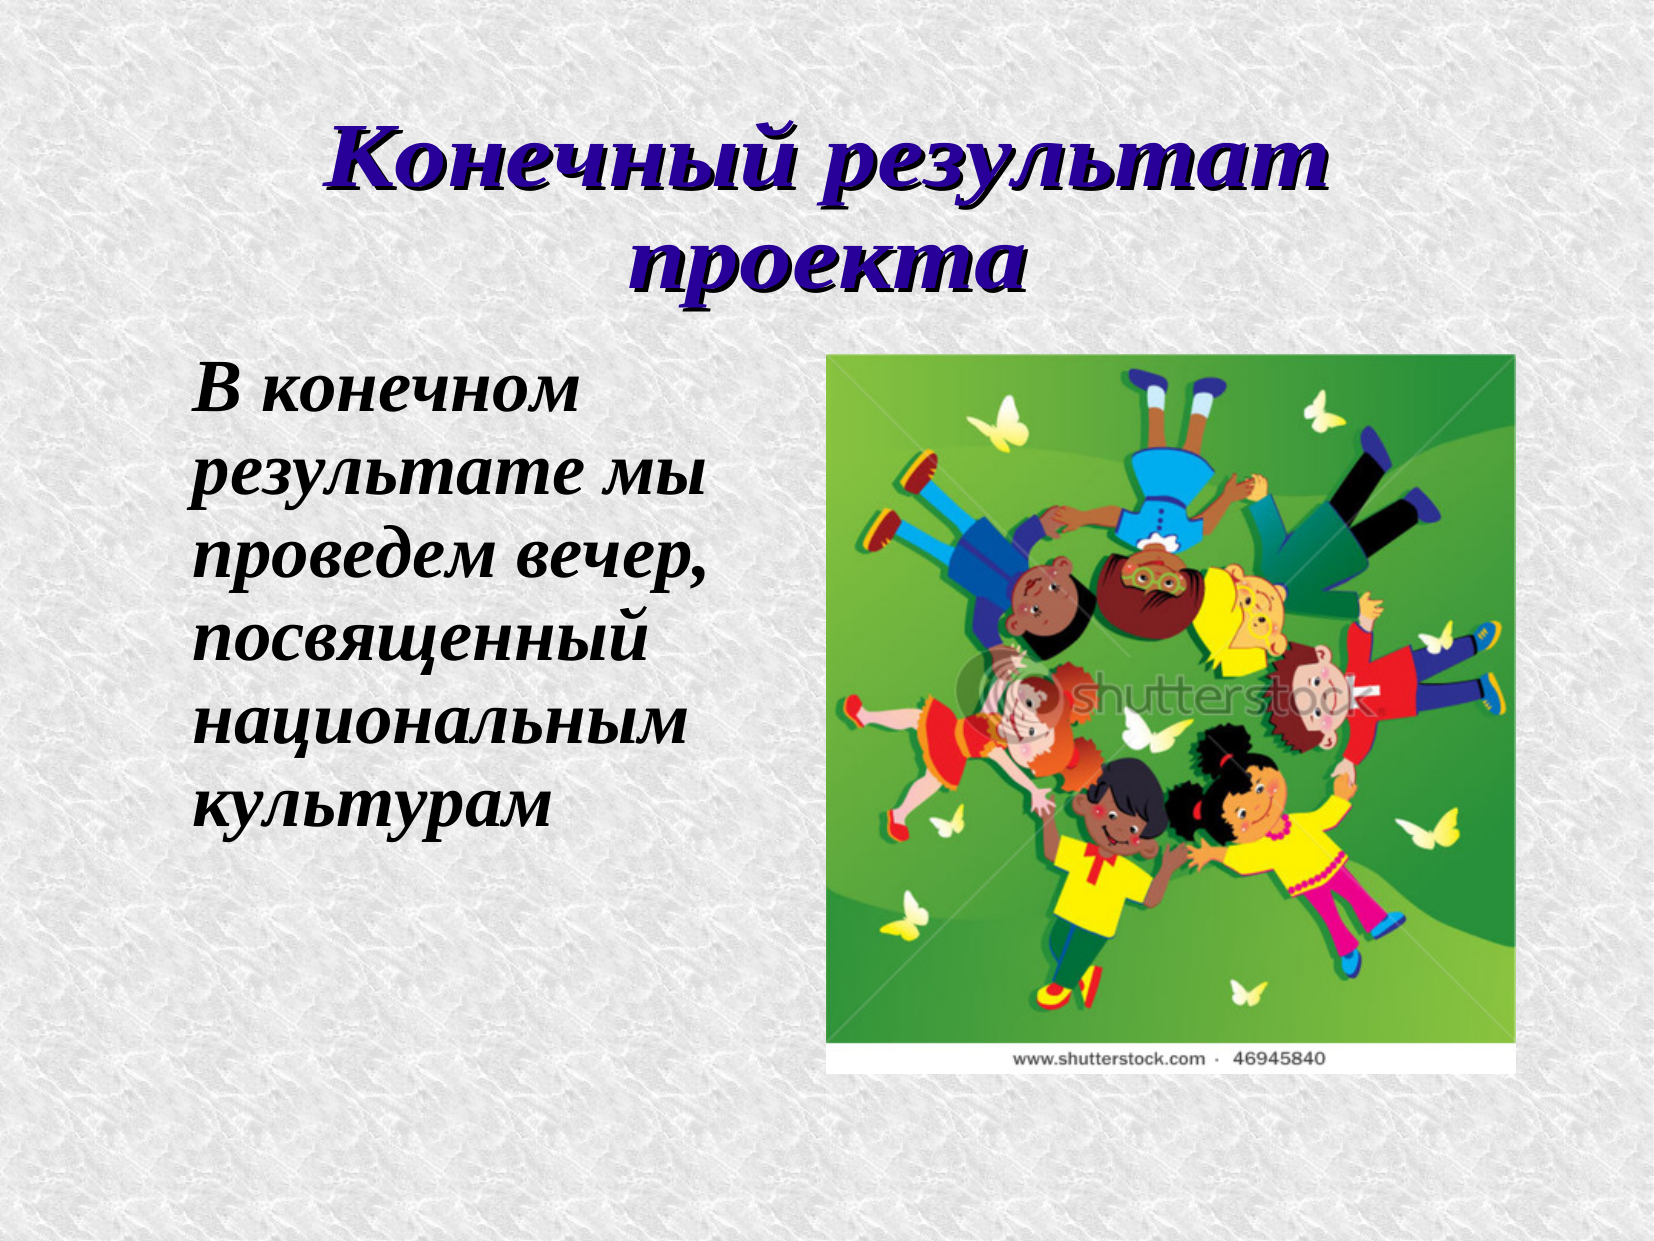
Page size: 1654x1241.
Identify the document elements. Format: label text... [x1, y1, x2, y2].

list В конечном результате мы проведем вечер, посвященный национальным культурам [121, 344, 811, 1164]
title Конечный результат проекта [121, 102, 1534, 310]
picture [0, 0, 1654, 1241]
